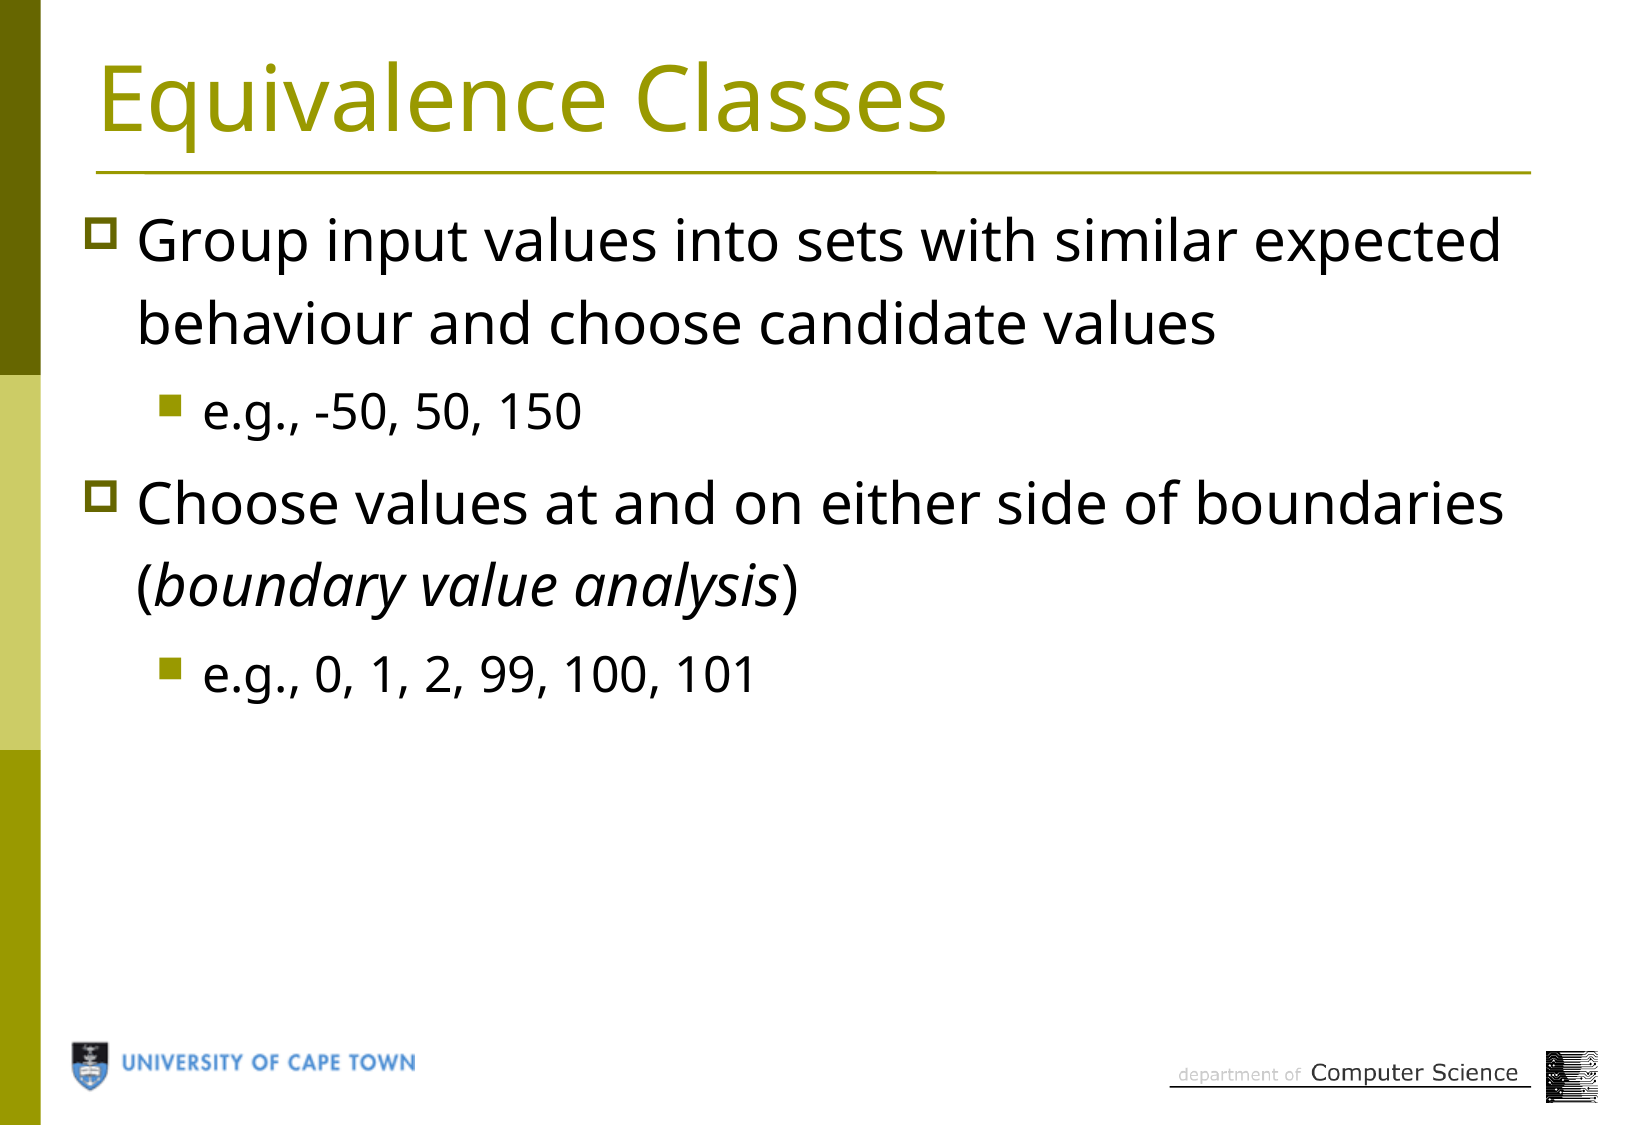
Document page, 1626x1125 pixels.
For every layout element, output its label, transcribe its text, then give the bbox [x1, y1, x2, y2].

picture [61, 1024, 415, 1103]
list Group input values into sets with similar expected behaviour and choose candidate values e.g., -50, 50, 150 Choose values at and on either side of boundaries (boundary value analysis) e.g., 0, 1, 2, 99, 100, 101 [81, 196, 1543, 991]
picture [1546, 1051, 1598, 1103]
title Equivalence Classes [81, 21, 1543, 180]
picture [1169, 1043, 1532, 1091]
